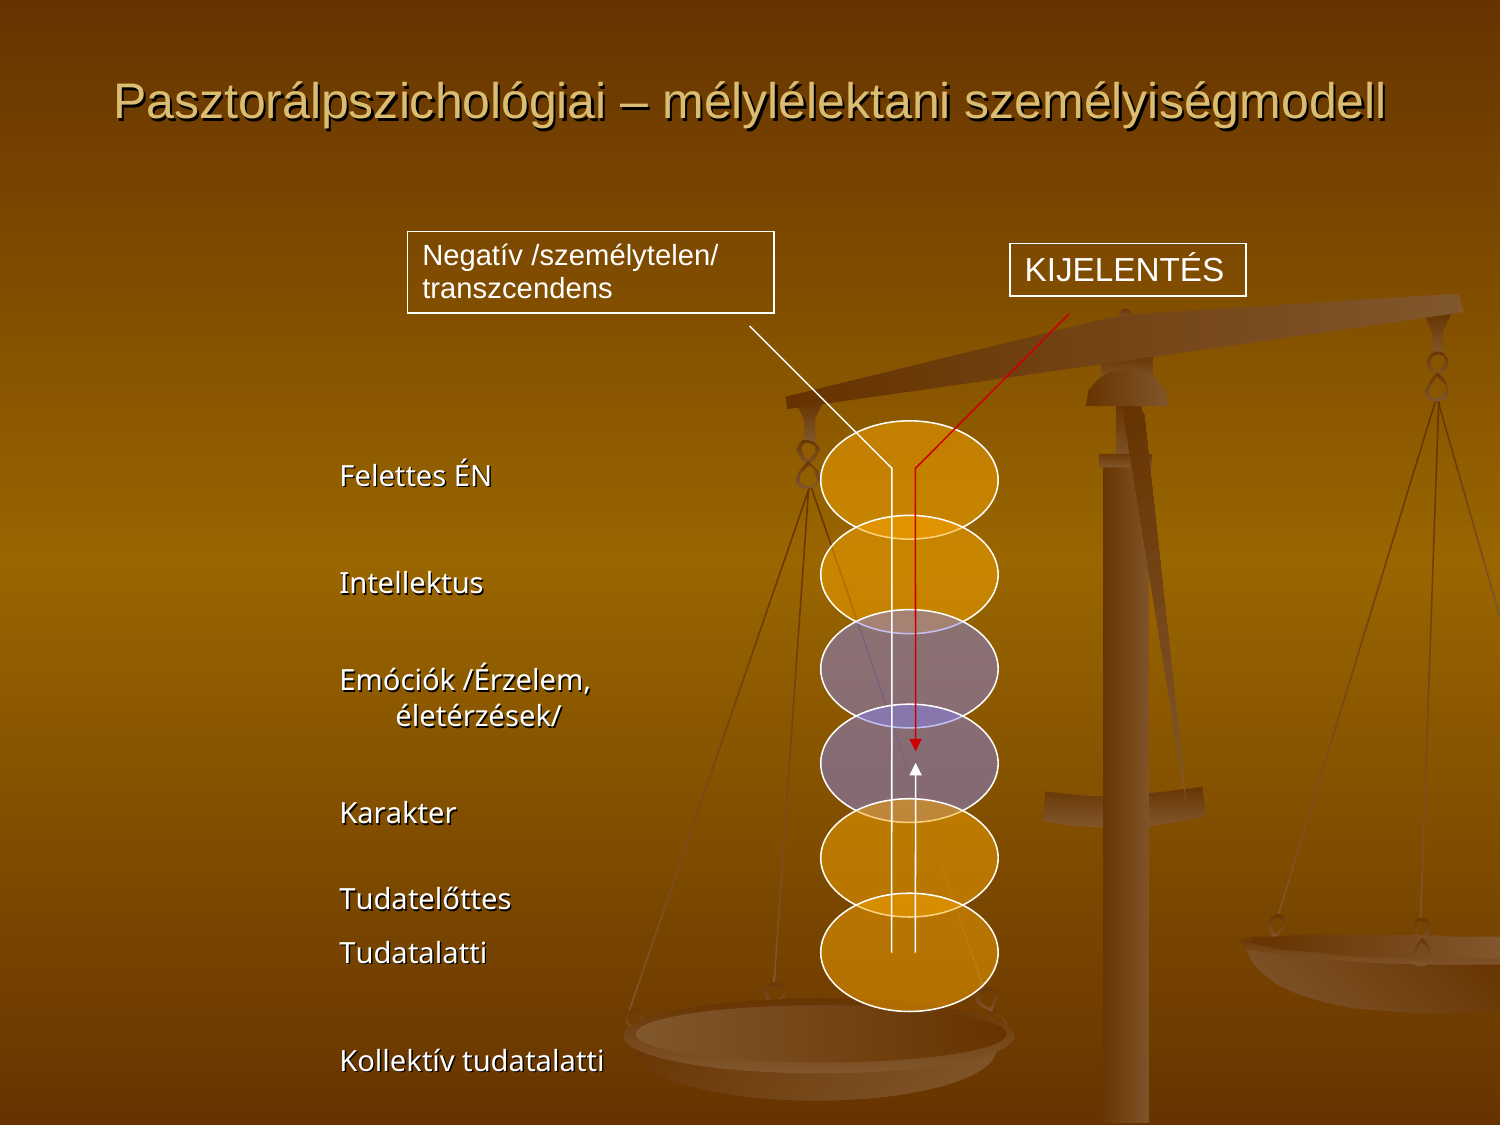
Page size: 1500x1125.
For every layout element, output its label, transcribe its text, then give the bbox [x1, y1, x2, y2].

text_box Negatív /személytelen/ transzcendens [407, 231, 774, 313]
list Felettes ÉN Intellektus Emóciók /Érzelem, életérzések/ Karakter Tudatelőttes Tudatalatti Kollektív tudatalatti [324, 338, 715, 1057]
text_box [820, 420, 999, 1012]
title Pasztorálpszichológiai – mélylélektani személyiségmodell [75, 45, 1426, 158]
text_box KIJELENTÉS [1009, 243, 1247, 296]
